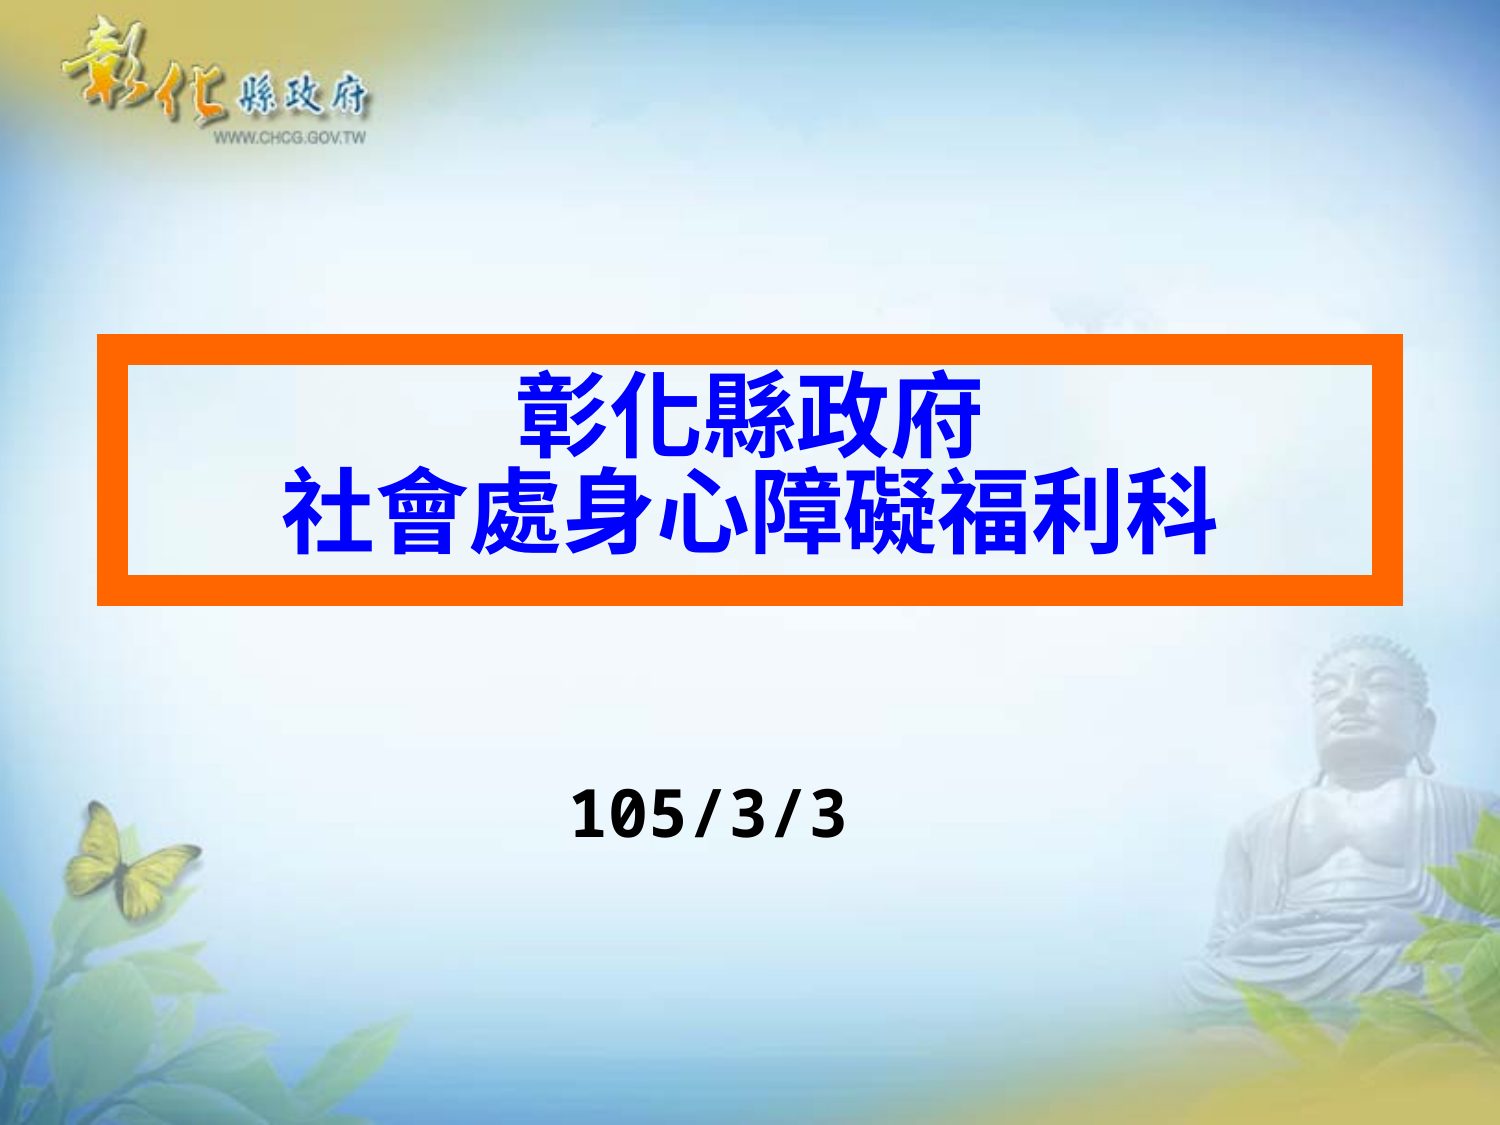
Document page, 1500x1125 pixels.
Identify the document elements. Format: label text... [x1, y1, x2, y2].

text_box 105/3/3 [183, 763, 1234, 917]
title 彰化縣政府 社會處身心障礙福利科 [112, 349, 1388, 591]
picture [0, 0, 1500, 1125]
